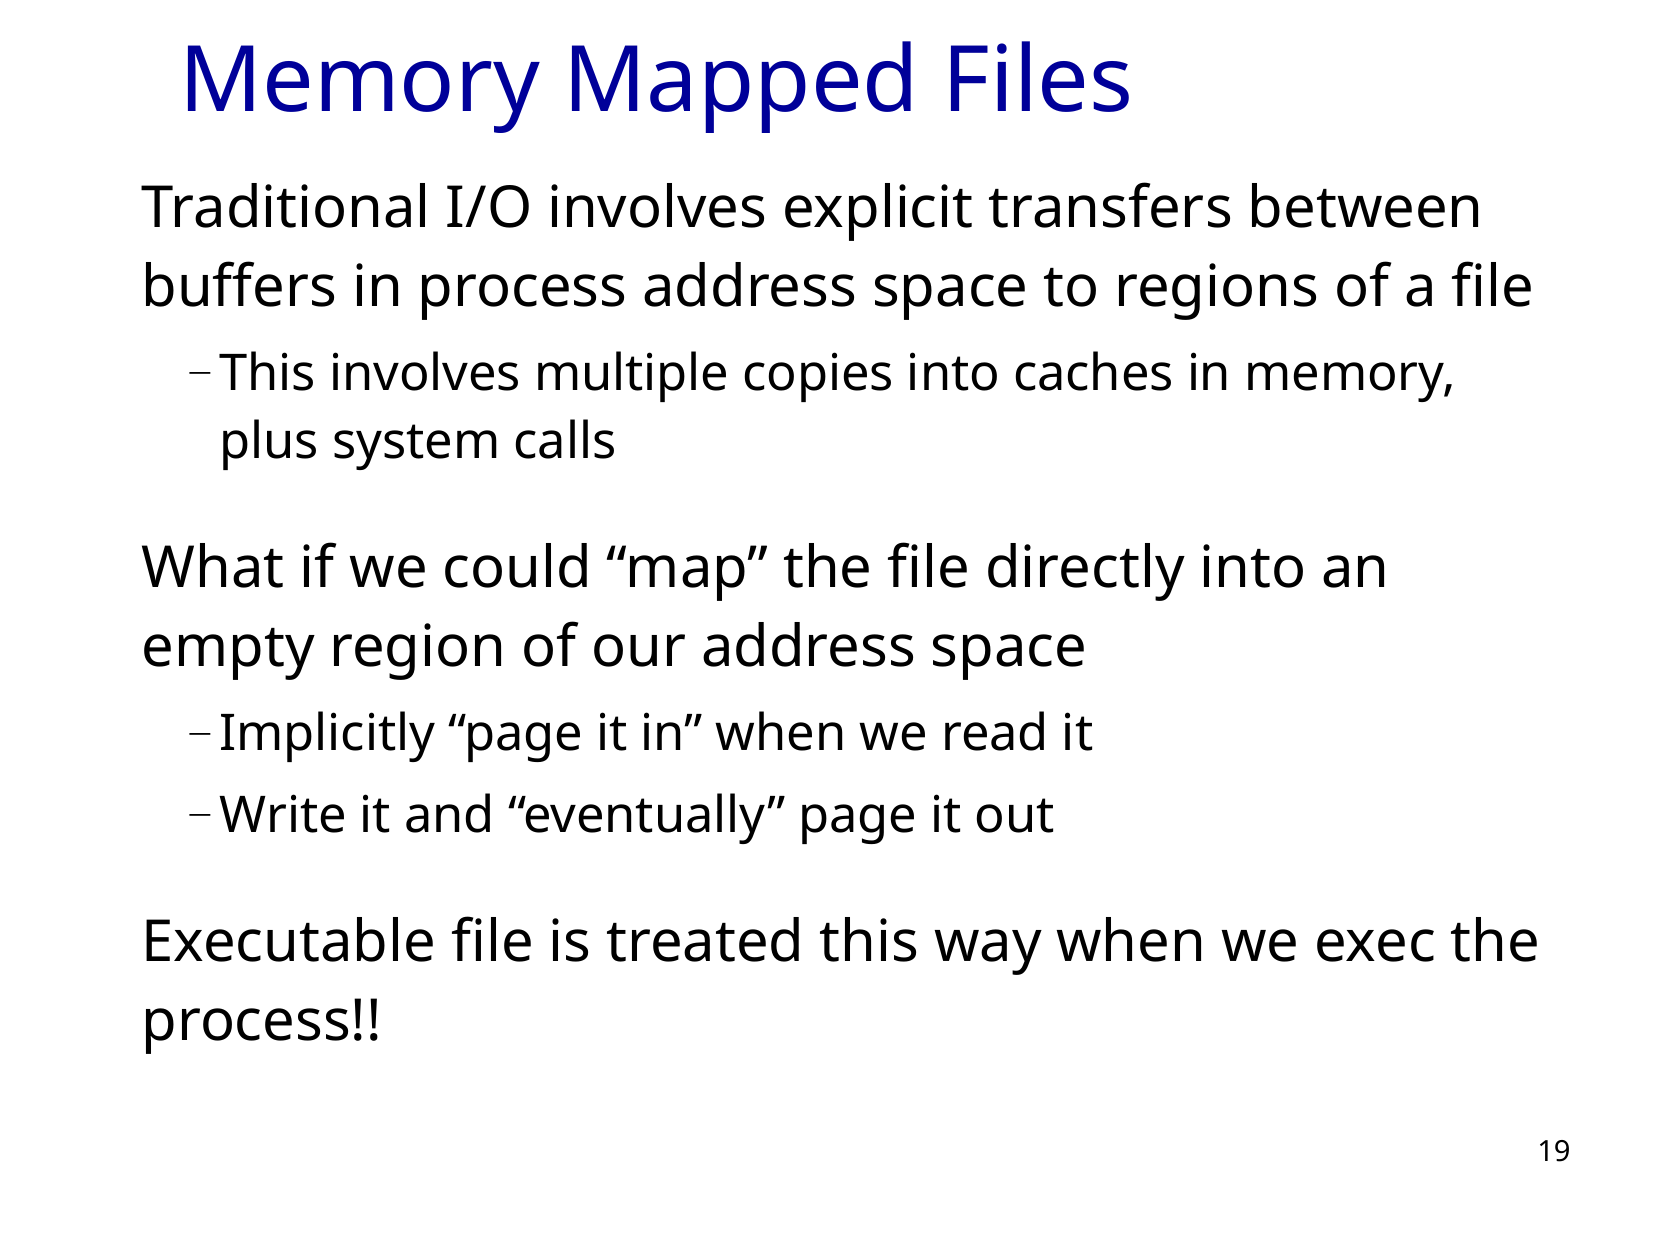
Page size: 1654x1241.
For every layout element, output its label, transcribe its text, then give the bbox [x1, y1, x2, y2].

title Memory Mapped Files [179, 0, 1475, 165]
list Traditional I/O involves explicit transfers between buffers in process address space to regions of a file This involves multiple copies into caches in memory, plus system calls What if we could “map” the file directly into an empty region of our address space Implicitly “page it in” when we read it Write it and “eventually” page it out Executable file is treated this way when we exec the process!! [110, 165, 1544, 1089]
